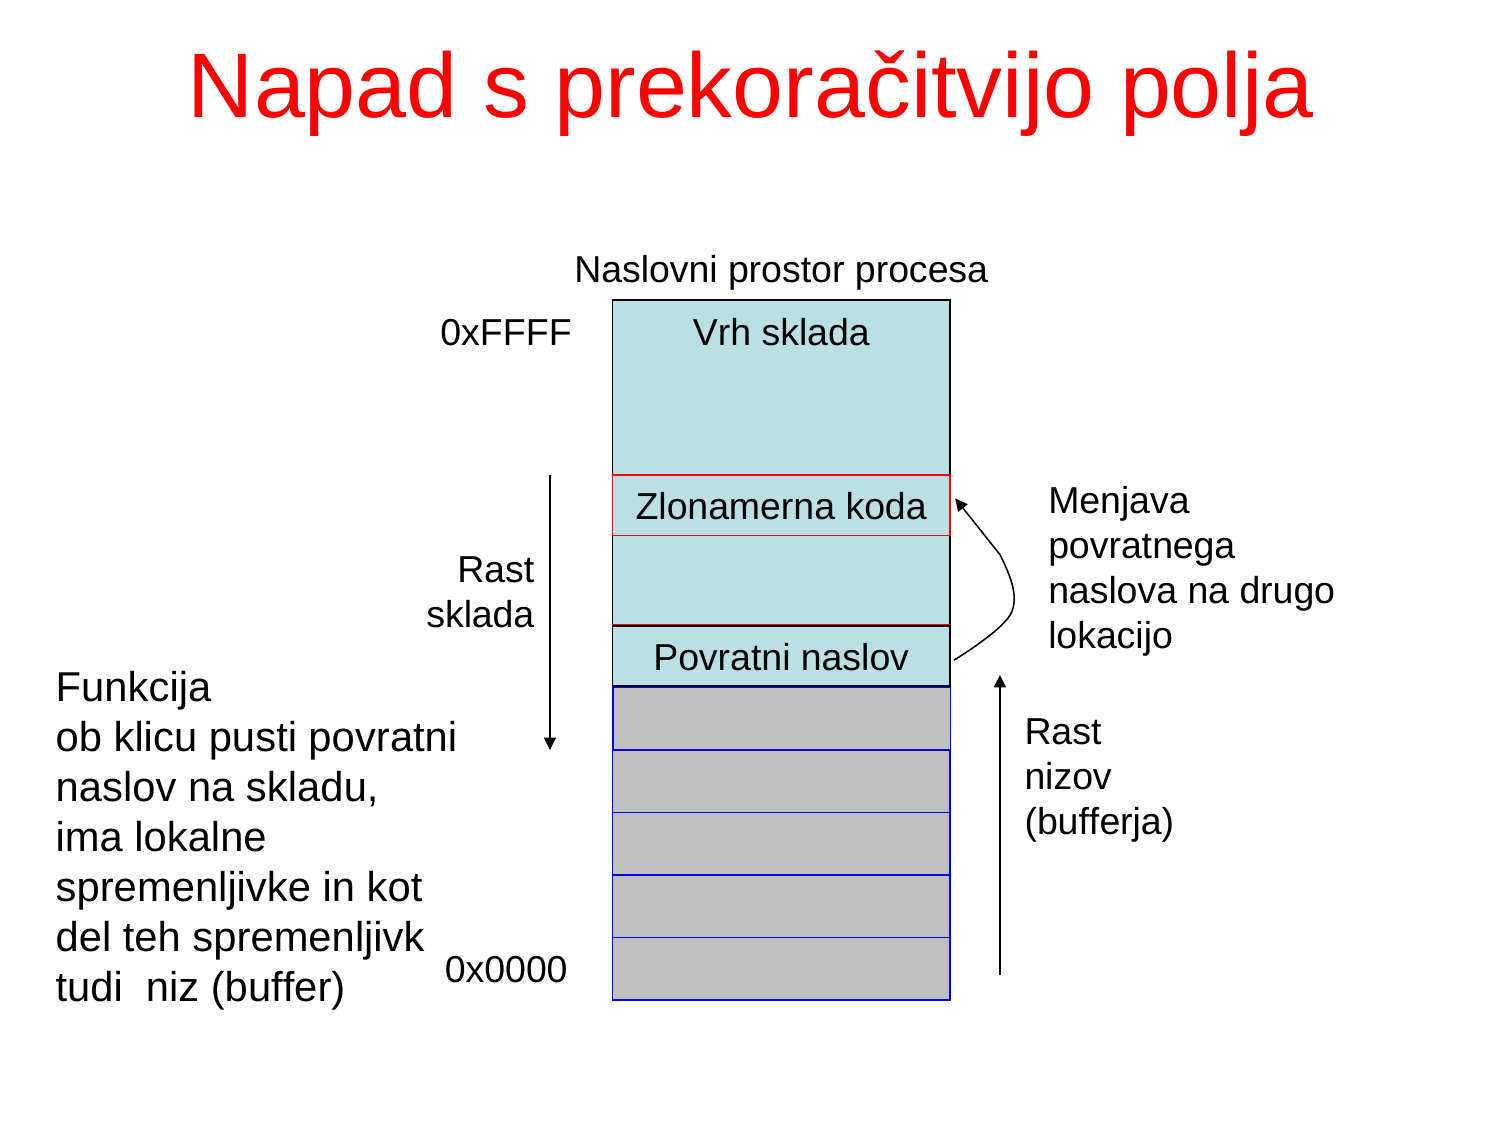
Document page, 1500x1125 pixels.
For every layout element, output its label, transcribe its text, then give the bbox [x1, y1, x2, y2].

text_box Vrh sklada [612, 299, 950, 361]
text_box [612, 536, 950, 624]
text_box 0x0000 [484, 937, 613, 998]
text_box [612, 687, 951, 1000]
text_box Menjava povratnega naslova na drugo lokacijo [1033, 467, 1388, 664]
text_box Naslovni prostor procesa [549, 237, 1013, 298]
text_box Zlonamerna koda [612, 474, 950, 536]
text_box Rast sklada [336, 537, 549, 643]
title Napad s prekoračitvijo polja [76, 0, 1427, 161]
text_box Rast nizov (bufferja) [1009, 699, 1223, 851]
text_box 0xFFFF [399, 299, 612, 361]
text_box Funkcija ob klicu pusti povratni naslov na skladu, ima lokalne spremenljivke in kot del teh spremenljivk tudi niz (buffer) [40, 651, 484, 1018]
text_box Povratni naslov [612, 625, 950, 687]
text_box [612, 361, 950, 474]
